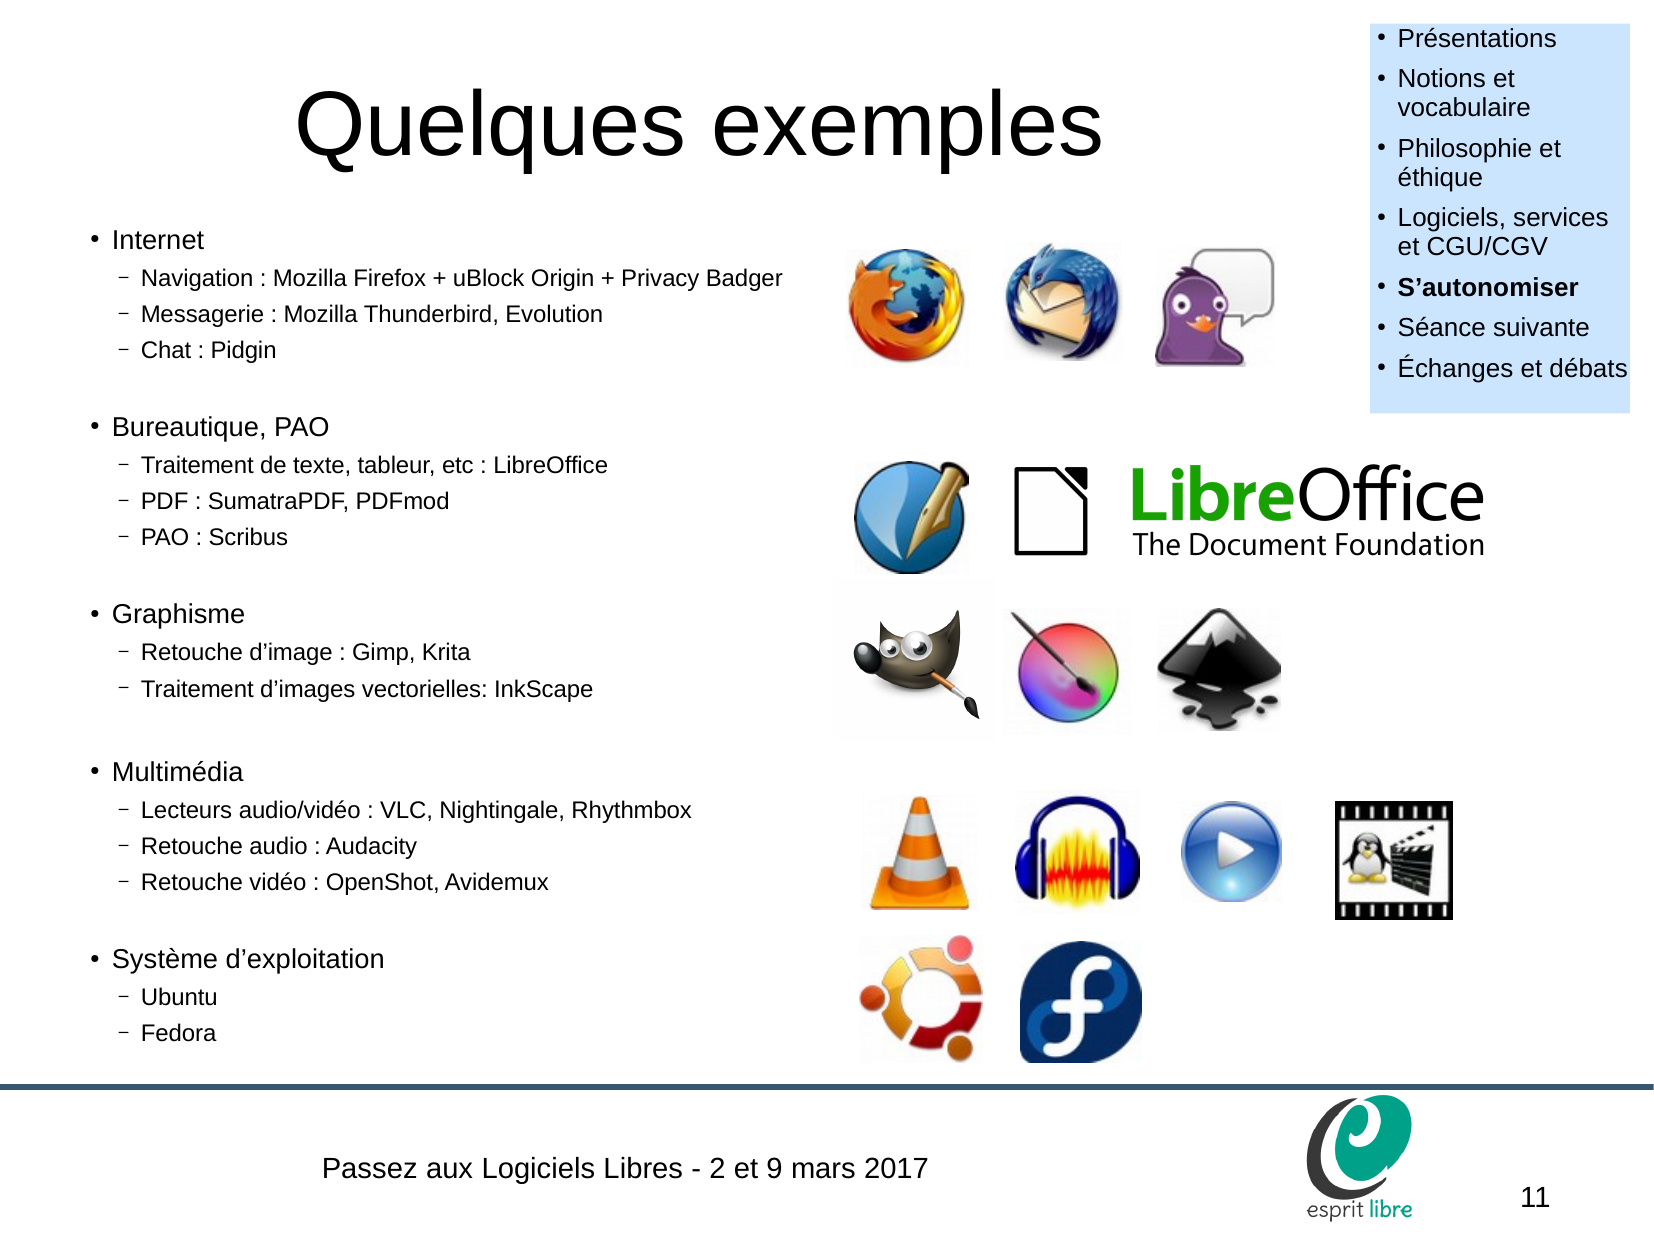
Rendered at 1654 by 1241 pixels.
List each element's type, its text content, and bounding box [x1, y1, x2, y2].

picture [846, 249, 969, 367]
picture [862, 795, 977, 910]
picture [854, 461, 969, 574]
picture [1157, 608, 1281, 731]
picture [1181, 801, 1282, 902]
list Présentations Notions et vocabulaire Philosophie et éthique Logiciels, services et CGU/CGV S’autonomiser Séance suivante Échanges et débats [1370, 23, 1630, 414]
picture [1015, 789, 1140, 914]
picture [1335, 801, 1453, 920]
picture [1155, 246, 1276, 367]
list Internet Navigation : Mozilla Firefox + uBlock Origin + Privacy Badger Messagerie : Mozilla Thunderbird, Evolution Chat : Pidgin Bureautique, PAO Traitement de texte, tableur, etc : LibreOffice PDF : SumatraPDF, PDFmod PAO : Scribus Graphisme Retouche d’image : Gimp, Krita Traitement d’images vectorielles: InkScape Multimédia Lecteurs audio/vidéo : VLC, Nightingale, Rhythmbox Retouche audio : Audacity Retouche vidéo : OpenShot, Avidemux Système d’exploitation Ubuntu Fedora [82, 224, 1571, 1063]
title Quelques exemples [5, 19, 1394, 227]
picture [1003, 242, 1123, 361]
picture [833, 443, 1518, 742]
picture [858, 935, 983, 1063]
picture [1020, 941, 1142, 1063]
picture [1003, 608, 1133, 737]
picture [1293, 1092, 1424, 1223]
